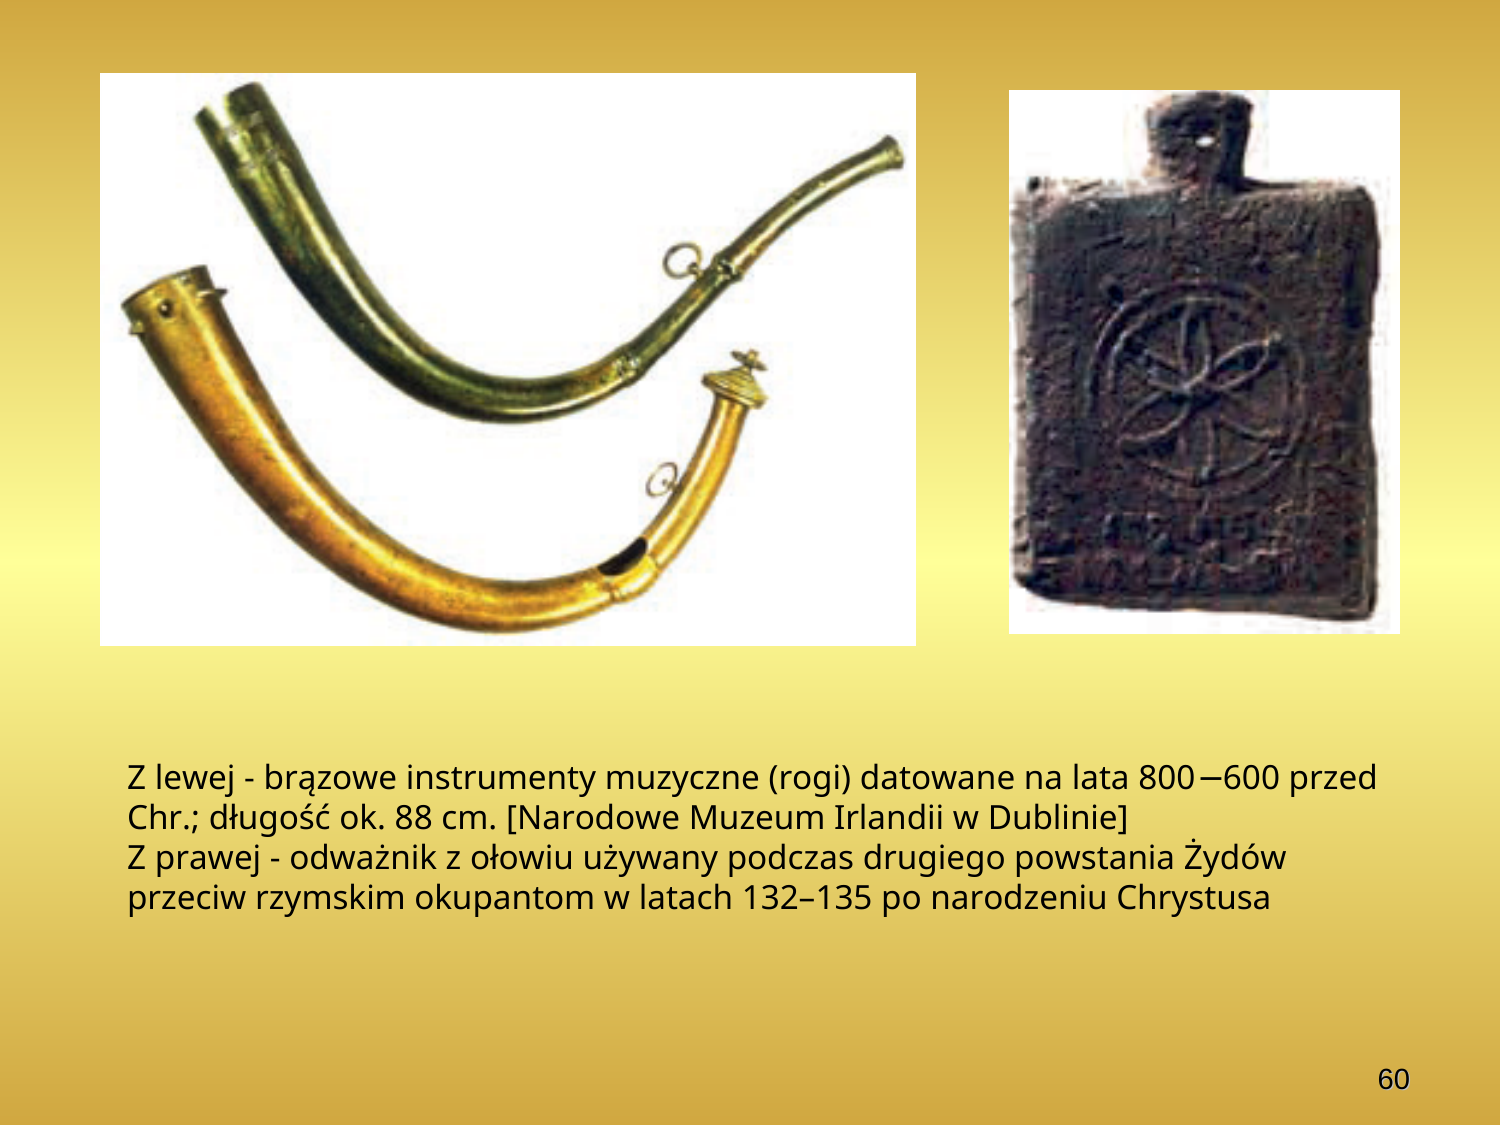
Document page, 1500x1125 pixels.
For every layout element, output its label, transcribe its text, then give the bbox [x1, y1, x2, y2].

text_box [100, 73, 916, 646]
picture [1009, 90, 1400, 634]
text_box <numer> [1074, 1024, 1426, 1103]
text_box Z lewej - brązowe instrumenty muzyczne (rogi) datowane na lata 800−600 przed Chr.; długość ok. 88 cm. [Narodowe Muzeum Irlandii w Dublinie] Z prawej - odważnik z ołowiu używany podczas drugiego powstania Żydów przeciw rzymskim okupantom w latach 132–135 po narodzeniu Chrystusa [112, 748, 1424, 924]
